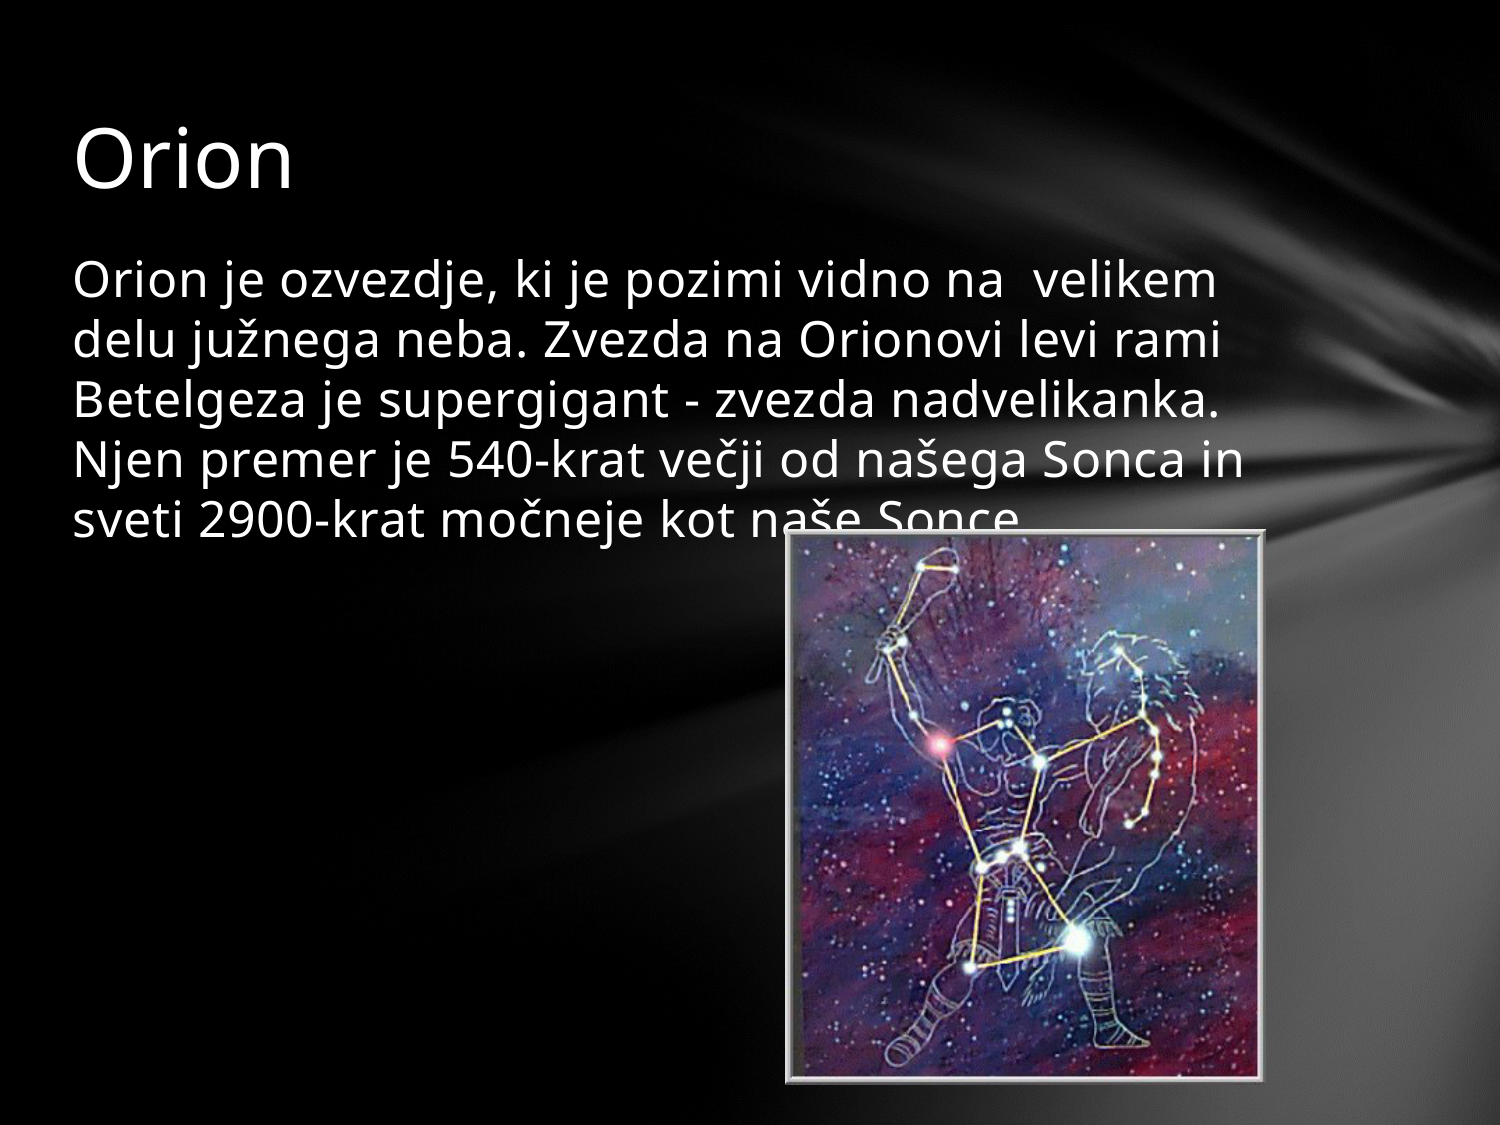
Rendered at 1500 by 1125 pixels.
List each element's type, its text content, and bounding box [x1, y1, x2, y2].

list Orion je ozvezdje, ki je pozimi vidno na velikem delu južnega neba. Zvezda na Orionovi levi rami Betelgeza je supergigant - zvezda nadvelikanka. Njen premer je 540-krat večji od našega Sonca in sveti 2900-krat močneje kot naše Sonce. [57, 240, 1318, 1016]
title Orion [57, 37, 1318, 213]
picture [0, 0, 1500, 1125]
